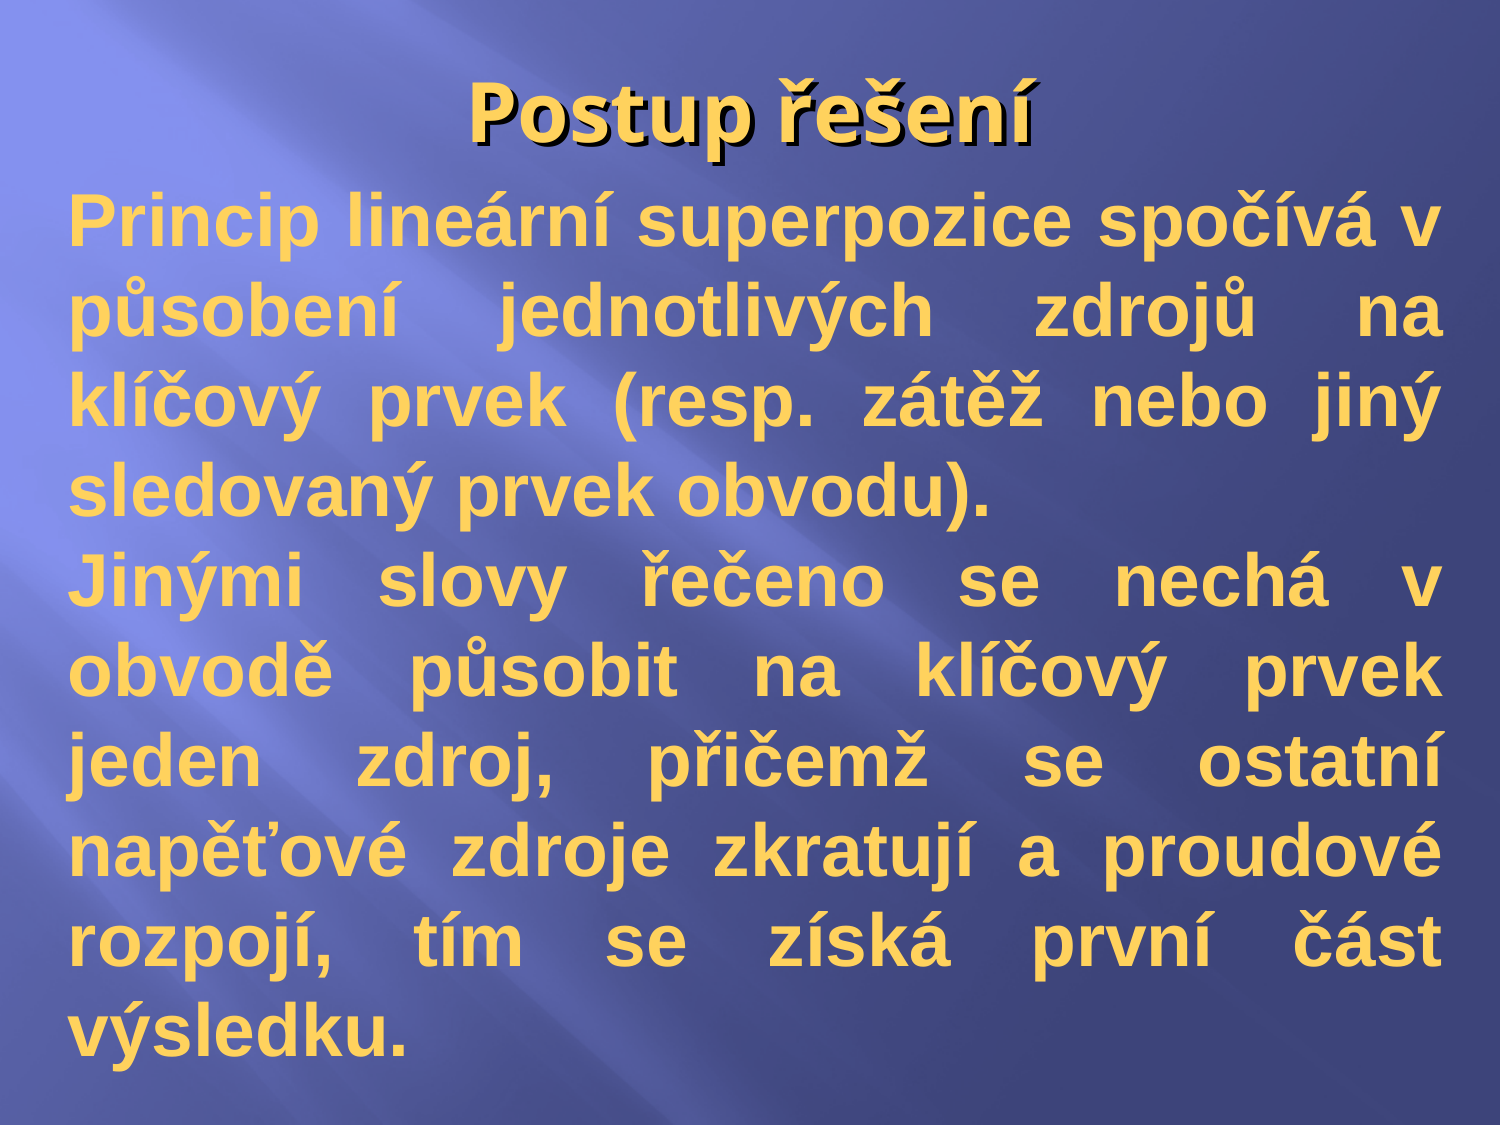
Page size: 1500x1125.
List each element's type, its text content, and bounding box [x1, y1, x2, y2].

title Postup řešení [75, 45, 1426, 172]
text_box Princip lineární superpozice spočívá v působení jednotlivých zdrojů na klíčový prvek (resp. zátěž nebo jiný sledovaný prvek obvodu). Jinými slovy řečeno se nechá v obvodě působit na klíčový prvek jeden zdroj, přičemž se ostatní napěťové zdroje zkratují a proudové rozpojí, tím se získá první část výsledku. [53, 172, 1459, 1071]
picture [0, 0, 1500, 1125]
